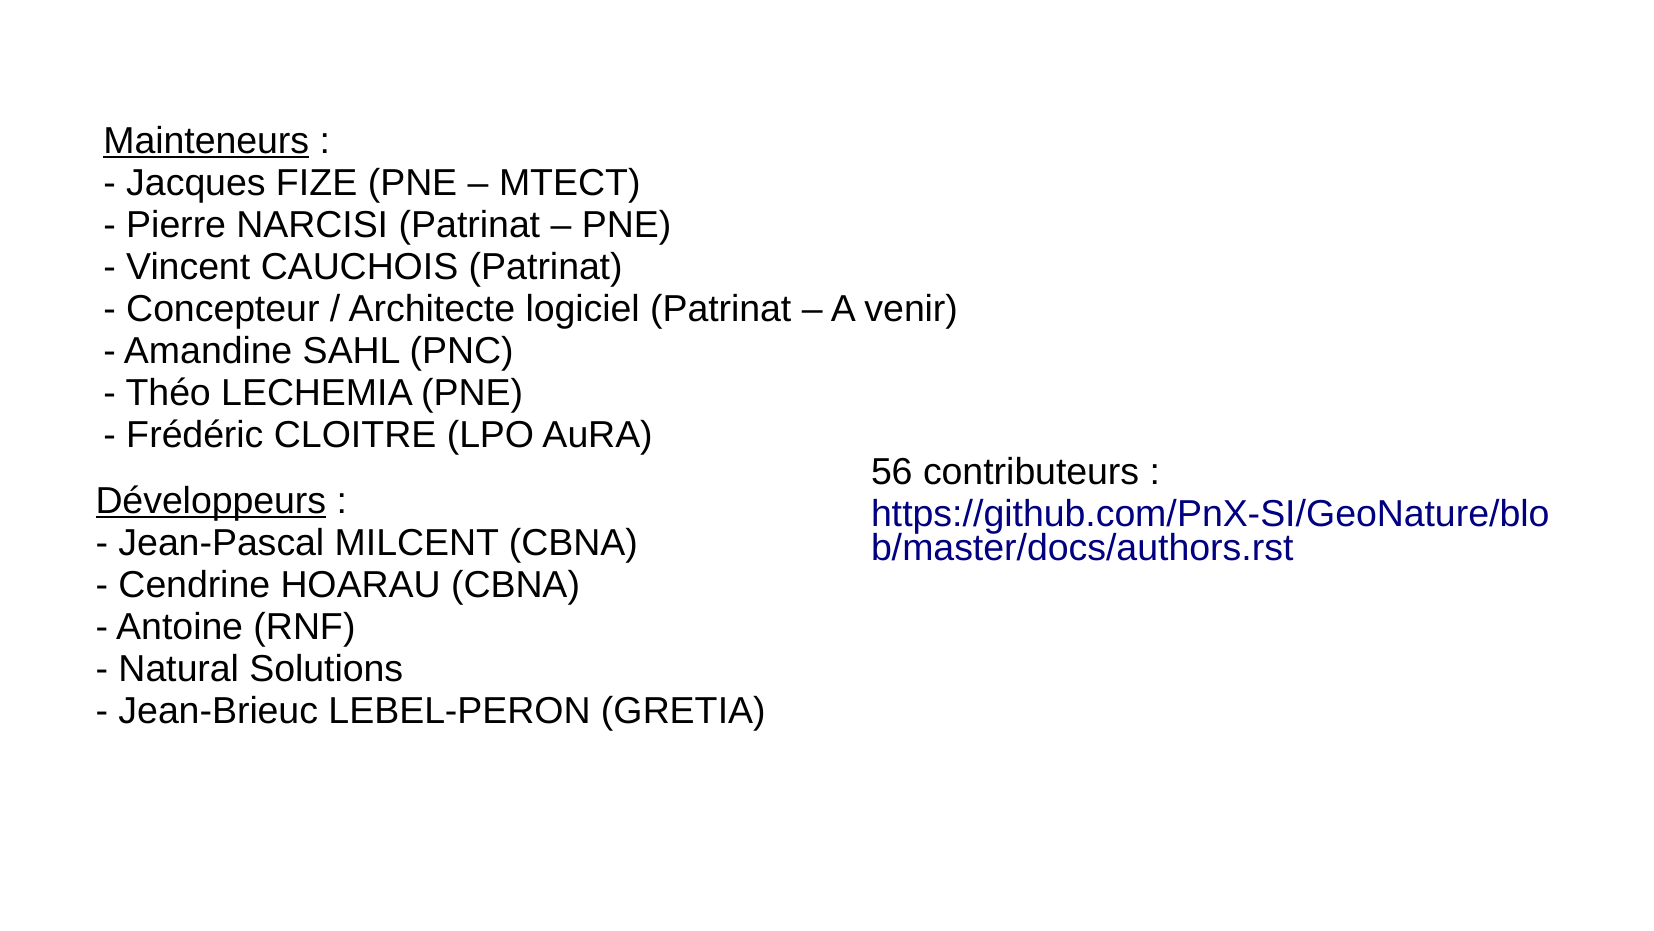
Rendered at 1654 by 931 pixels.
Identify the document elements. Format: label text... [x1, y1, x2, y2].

text_box 56 contributeurs : https://github.com/PnX-SI/GeoNature/blob/master/docs/authors.rst [856, 442, 1565, 584]
text_box Mainteneurs : - Jacques FIZE (PNE – MTECT) - Pierre NARCISI (Patrinat – PNE) - Vincent CAUCHOIS (Patrinat) - Concepteur / Architecte logiciel (Patrinat – A venir) - Amandine SAHL (PNC) - Théo LECHEMIA (PNE) - Frédéric CLOITRE (LPO AuRA) [88, 112, 974, 463]
text_box Développeurs : - Jean-Pascal MILCENT (CBNA) - Cendrine HOARAU (CBNA) - Antoine (RNF) - Natural Solutions - Jean-Brieuc LEBEL-PERON (GRETIA) [80, 472, 782, 740]
